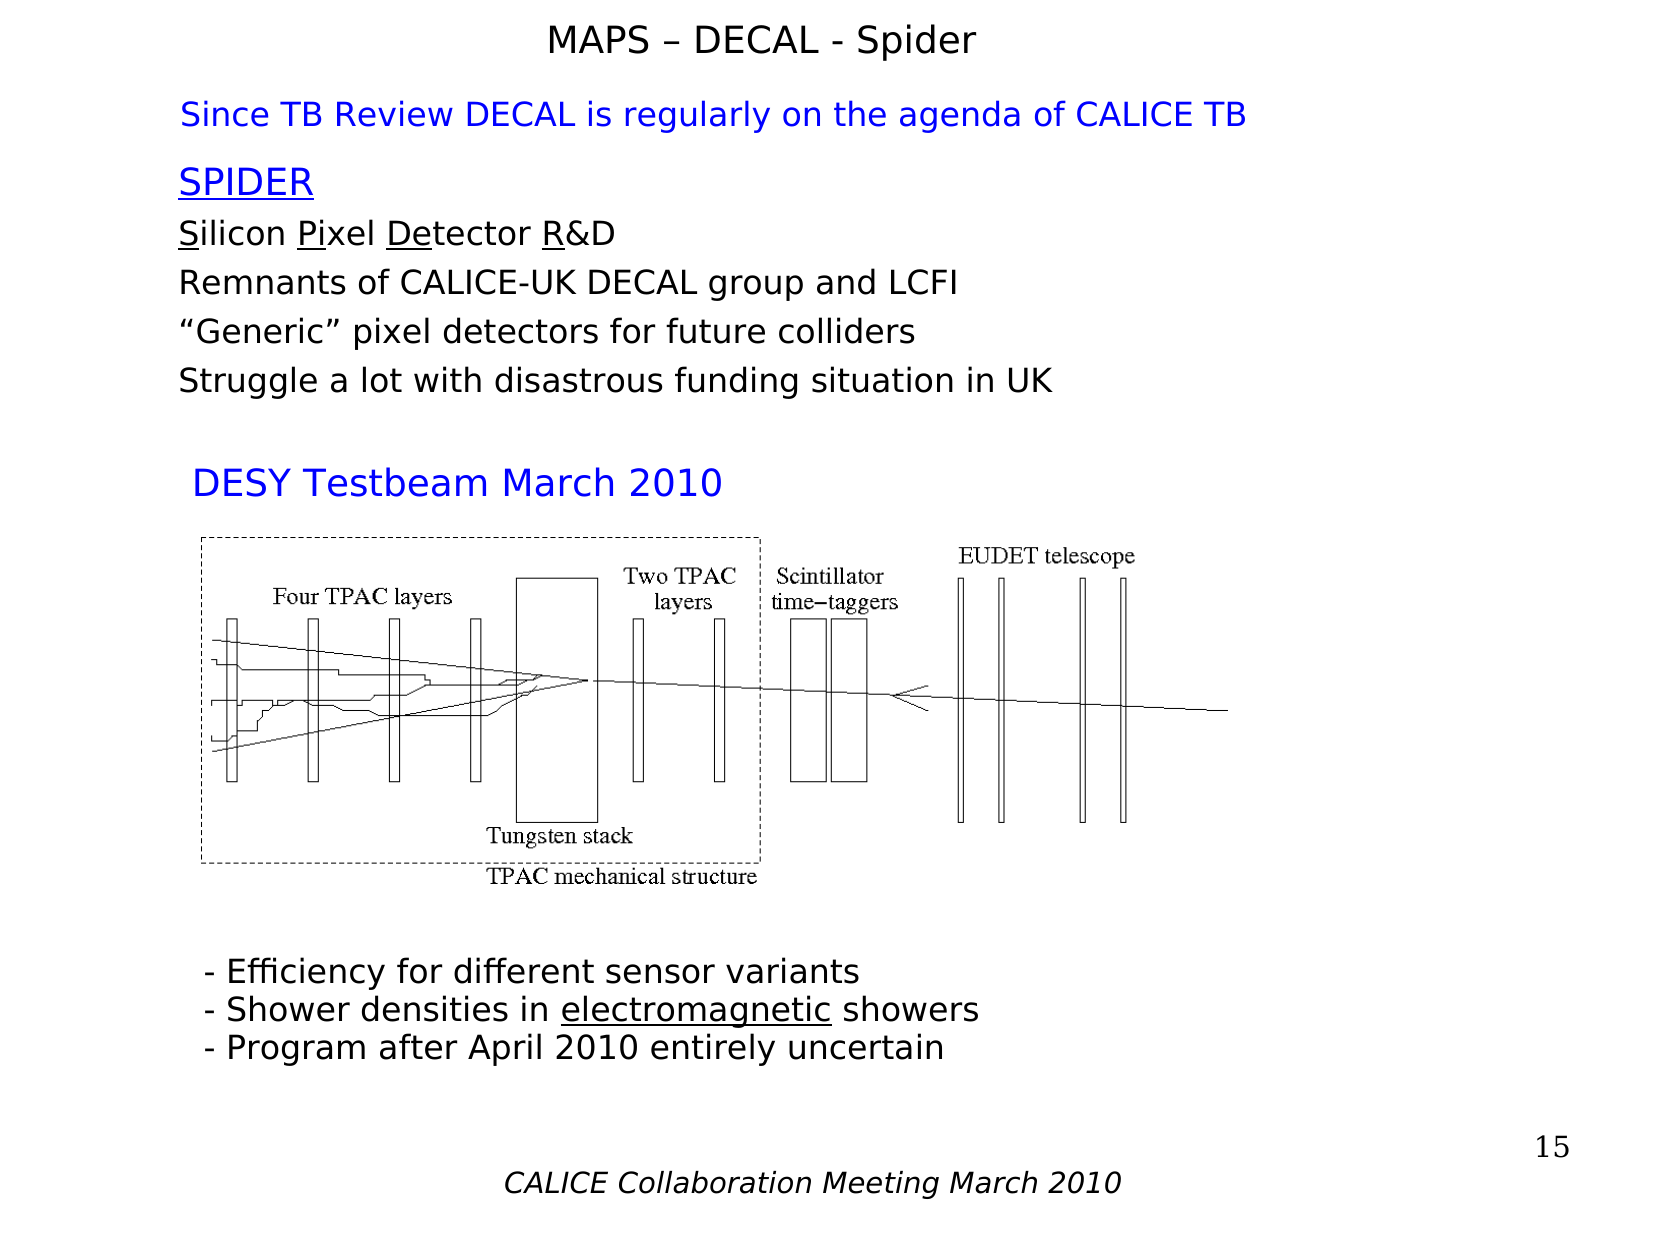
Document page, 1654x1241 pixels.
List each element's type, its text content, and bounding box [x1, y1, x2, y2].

text_box DESY Testbeam March 2010 [177, 454, 740, 514]
text_box Since TB Review DECAL is regularly on the agenda of CALICE TB [165, 88, 1245, 142]
text_box SPIDER Silicon Pixel Detector R&D Remnants of CALICE-UK DECAL group and LCFI “Generic” pixel detectors for future colliders Struggle a lot with disastrous funding situation in UK [88, 153, 1378, 455]
picture [201, 537, 1229, 884]
text_box - Efficiency for different sensor variants - Shower densities in electromagnetic showers - Program after April 2010 entirely uncertain [188, 944, 981, 1076]
text_box MAPS – DECAL - Spider [531, 11, 982, 71]
